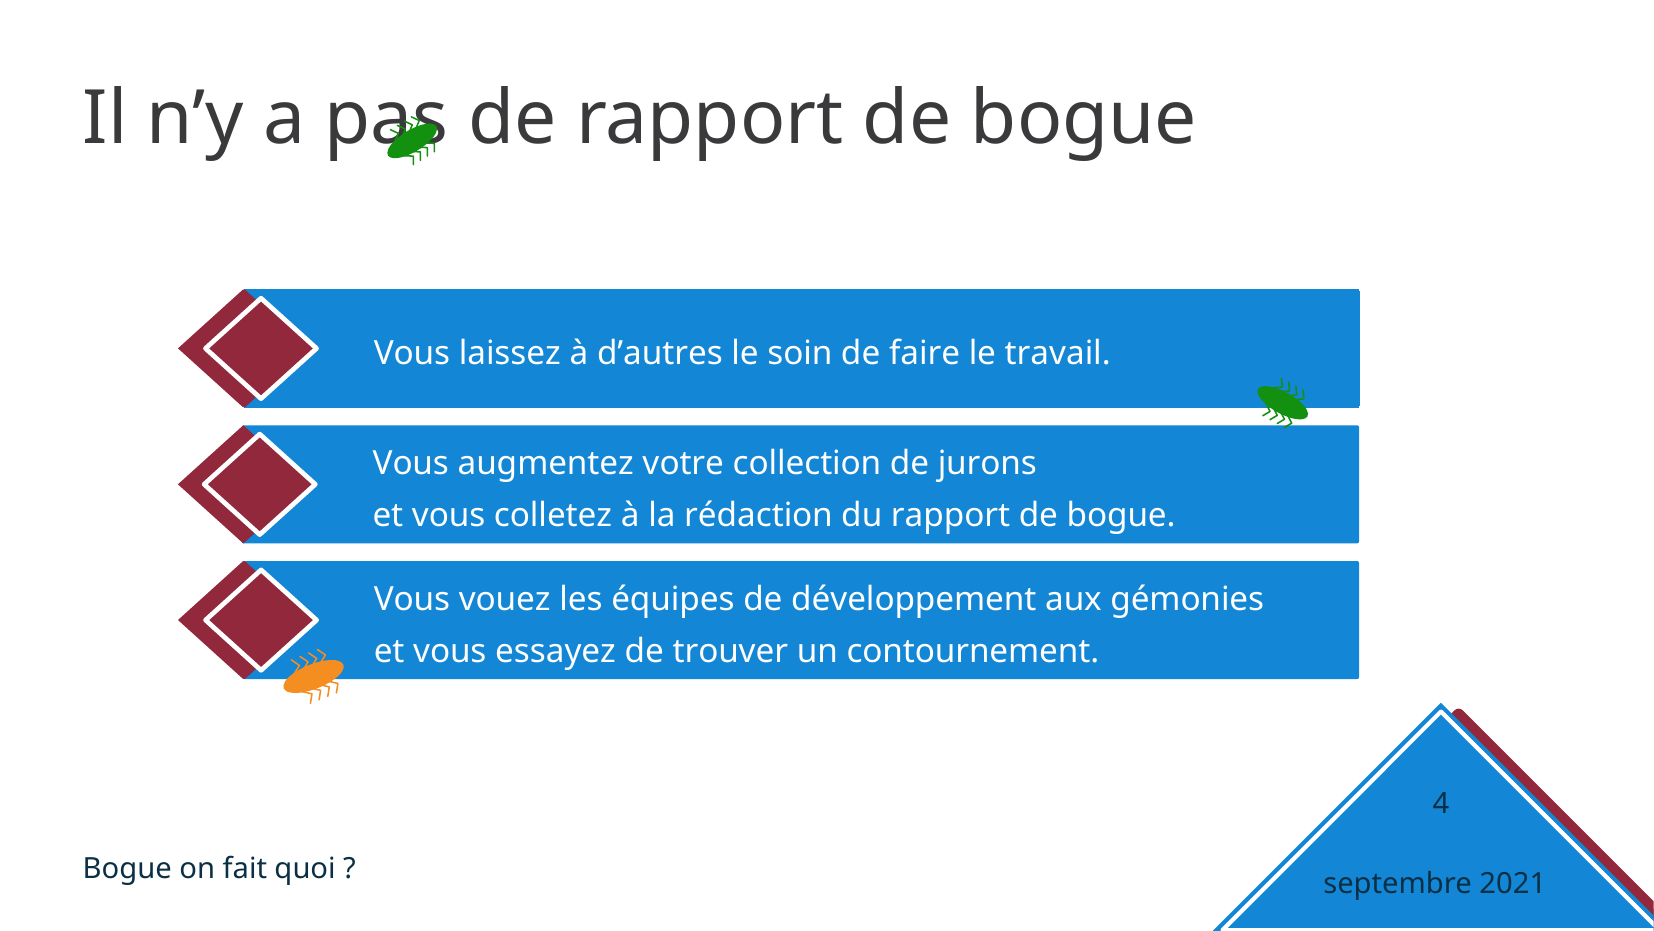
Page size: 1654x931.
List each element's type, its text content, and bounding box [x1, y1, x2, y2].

text_box [177, 289, 317, 408]
text_box Vous vouez les équipes de développement aux gémonies et vous essayez de trouver un contournement. [245, 561, 1360, 680]
text_box Vous laissez à d’autres le soin de faire le travail. [246, 289, 1360, 408]
picture [1249, 368, 1317, 437]
text_box [177, 425, 316, 544]
picture [272, 637, 355, 716]
text_box Vous augmentez votre collection de jurons et vous colletez à la rédaction du rapport de bogue. [244, 425, 1360, 544]
text_box [177, 560, 317, 680]
title Il n’y a pas de rapport de bogue [82, 37, 1571, 193]
picture [387, 116, 438, 166]
